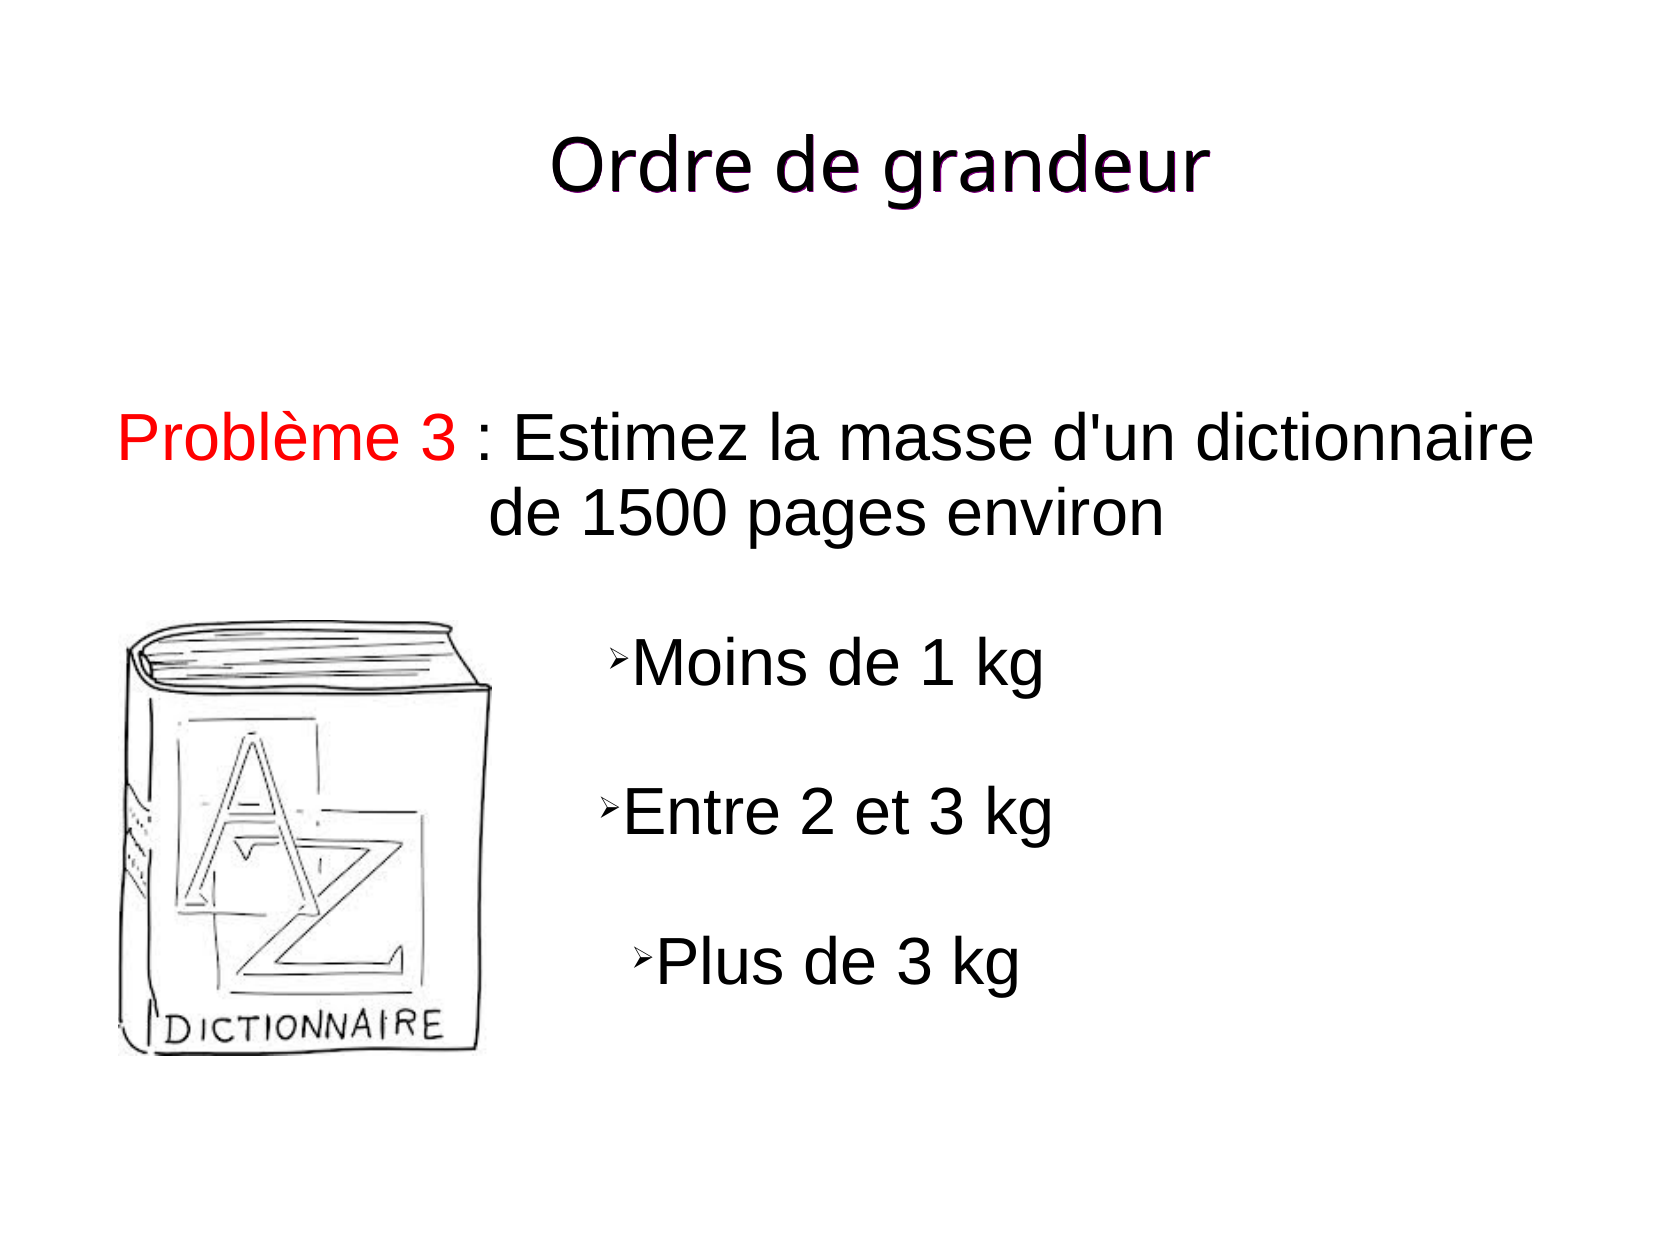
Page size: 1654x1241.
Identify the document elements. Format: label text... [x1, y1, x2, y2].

title Ordre de grandeur [135, 59, 1625, 267]
picture [118, 620, 492, 1056]
subtitle Problème 3 : Estimez la masse d'un dictionnaire de 1500 pages environ Moins de 1 kg Entre 2 et 3 kg Plus de 3 kg [82, 297, 1571, 1102]
